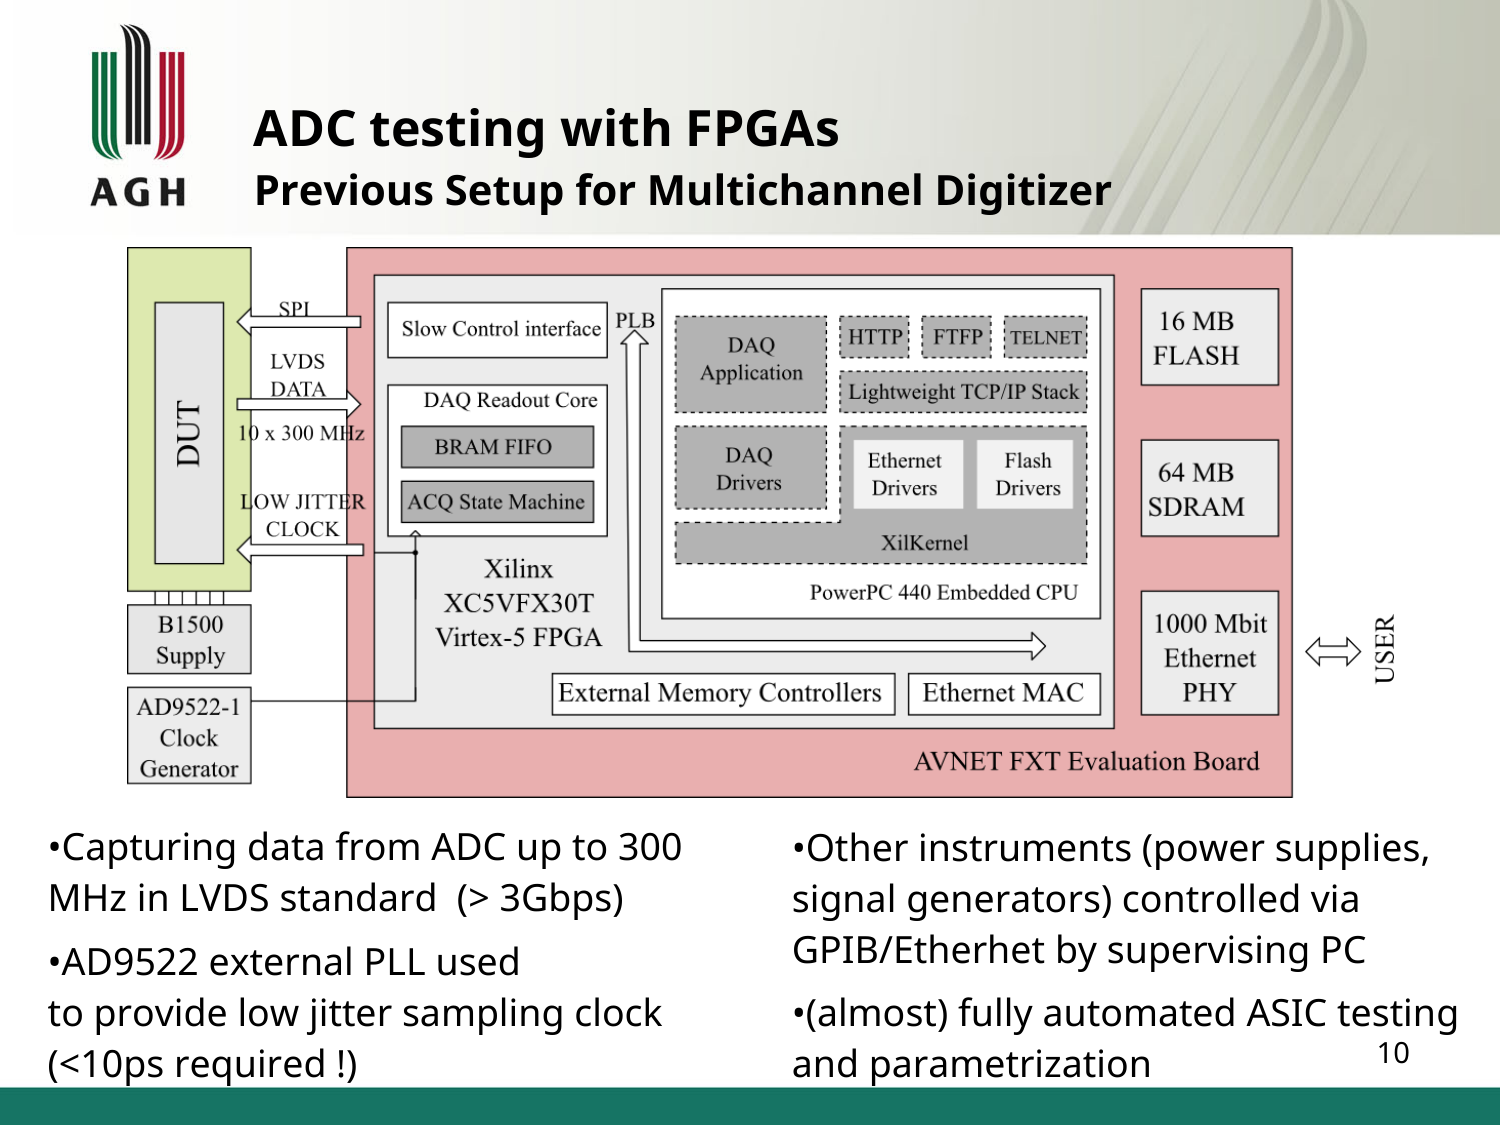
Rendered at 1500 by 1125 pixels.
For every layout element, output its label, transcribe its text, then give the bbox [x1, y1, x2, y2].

list Capturing data from ADC up to 300 MHz in LVDS standard (> 3Gbps) AD9522 external PLL used to provide low jitter sampling clock (<10ps required !) [17, 820, 762, 1063]
picture [0, 0, 1500, 1125]
list Other instruments (power supplies, signal generators) controlled via GPIB/Etherhet by supervising PC (almost) fully automated ASIC testing and parametrization [761, 821, 1489, 1075]
title ADC testing with FPGAs Previous Setup for Multichannel Digitizer [253, 78, 1489, 233]
